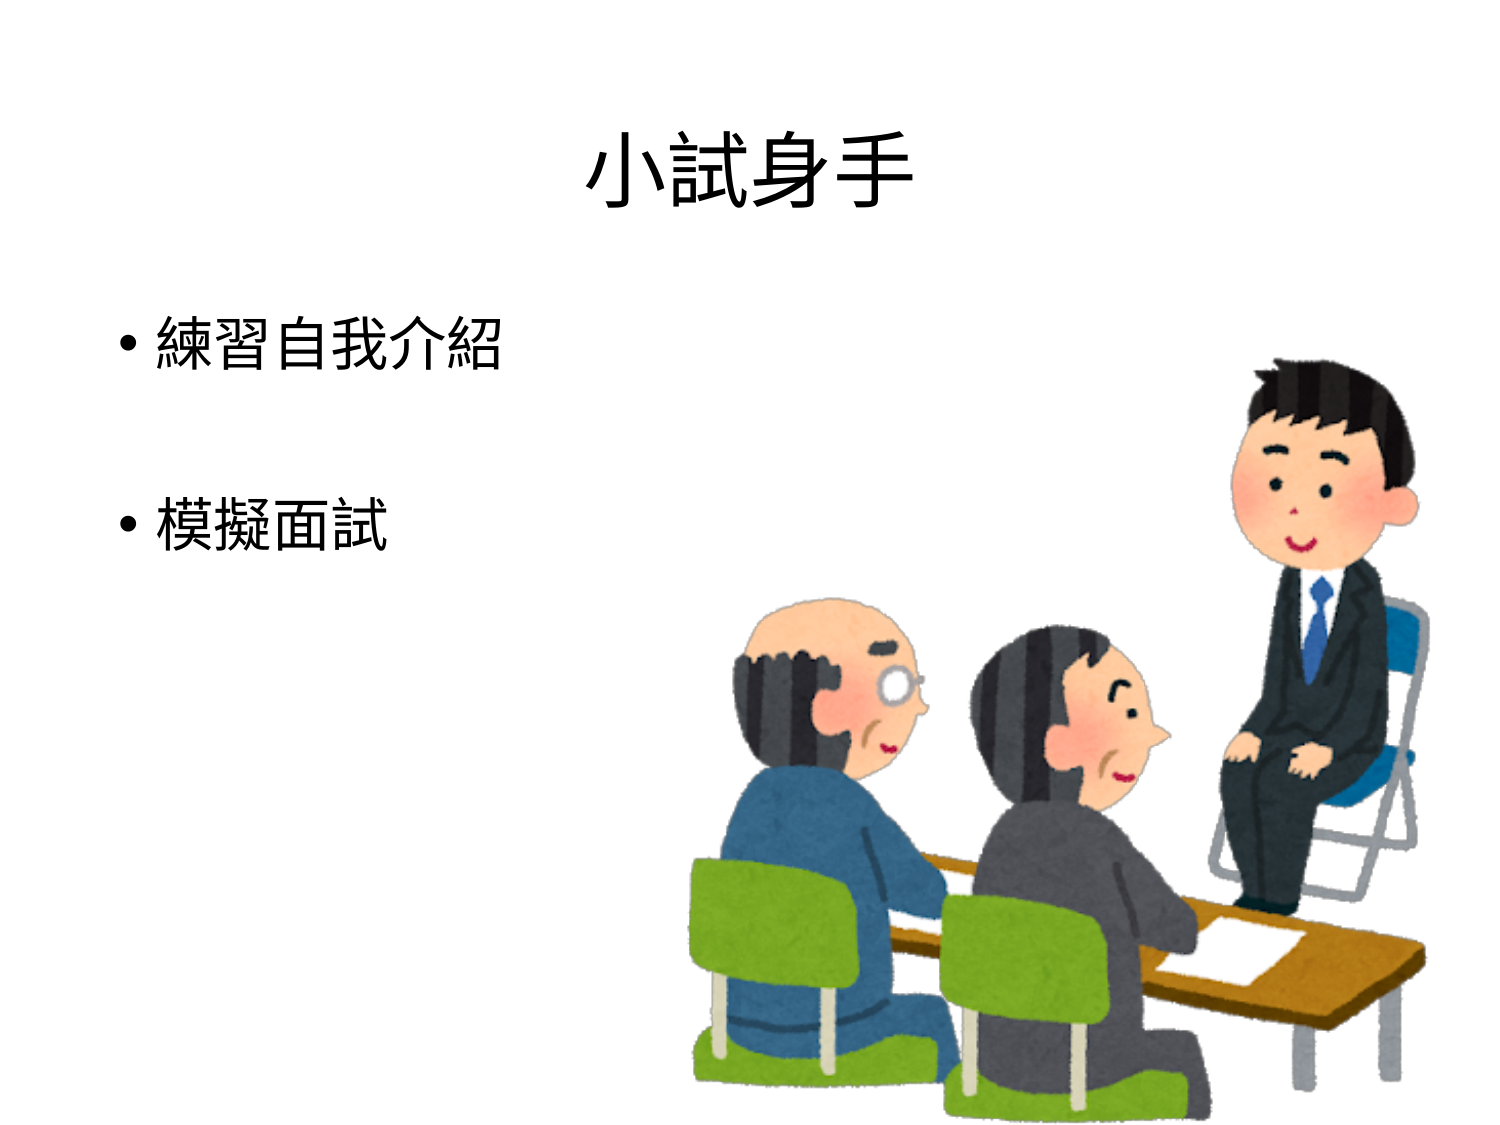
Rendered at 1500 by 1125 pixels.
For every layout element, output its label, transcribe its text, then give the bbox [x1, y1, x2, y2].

list 練習自我介紹 模擬面試 [103, 299, 1397, 1014]
picture [647, 336, 1467, 1125]
title 小試身手 [103, 59, 1397, 278]
